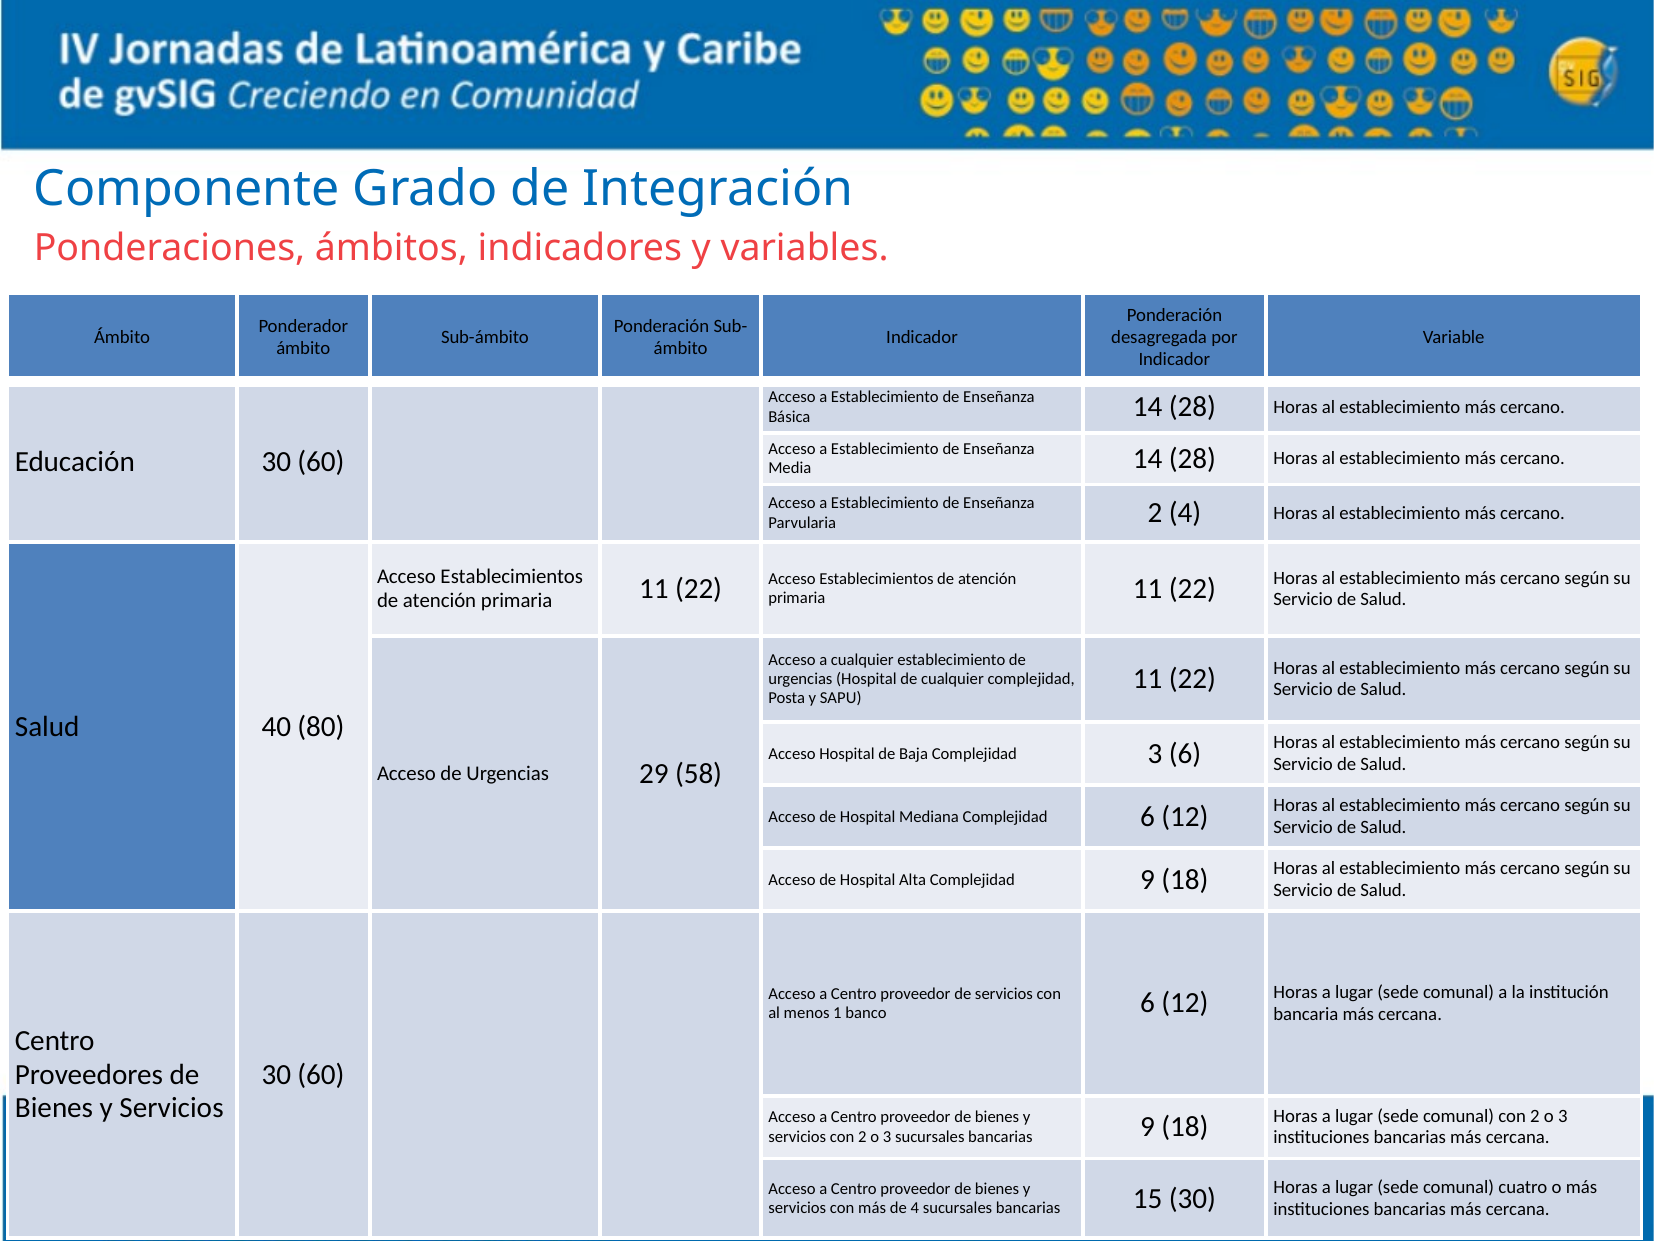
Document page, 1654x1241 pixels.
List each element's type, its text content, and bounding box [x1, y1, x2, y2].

table_cell 30 (60) [239, 387, 368, 540]
table_cell Horas al establecimiento más cercano según su Servicio de Salud. [1268, 787, 1640, 846]
table_cell 2 (4) [1085, 486, 1264, 540]
table_cell Horas al establecimiento más cercano. [1268, 486, 1640, 540]
table_cell Acceso a Centro proveedor de bienes y servicios con 2 o 3 sucursales bancarias [763, 1098, 1081, 1157]
table_cell Horas a lugar (sede comunal) cuatro o más instituciones bancarias más cercana. [1268, 1160, 1640, 1236]
table_cell 15 (30) [1085, 1160, 1264, 1236]
table_cell 9 (18) [1085, 1098, 1264, 1157]
table_header Ponderación desagregada por Indicador [1085, 295, 1264, 376]
table_cell 30 (60) [239, 913, 368, 1236]
table_cell 11 (22) [1085, 638, 1264, 720]
picture [0, 0, 1654, 1241]
table_cell Centro Proveedores de Bienes y Servicios [9, 913, 235, 1236]
table_cell Acceso a Centro proveedor de servicios con al menos 1 banco [763, 913, 1081, 1094]
table_cell Acceso a cualquier establecimiento de urgencias (Hospital de cualquier complejidad, Posta y SAPU) [763, 638, 1081, 720]
table_cell Acceso a Establecimiento de Enseñanza Media [763, 435, 1081, 483]
table_cell Salud [9, 544, 235, 909]
table_cell Acceso a Establecimiento de Enseñanza Parvularia [763, 486, 1081, 540]
table_cell 3 (6) [1085, 724, 1264, 783]
table_header Ámbito [9, 295, 235, 376]
table_header Indicador [763, 295, 1081, 376]
table_cell Horas a lugar (sede comunal) con 2 o 3 instituciones bancarias más cercana. [1268, 1098, 1640, 1157]
table_cell Acceso a Centro proveedor de bienes y servicios con más de 4 sucursales bancarias [763, 1160, 1081, 1236]
table_cell 29 (58) [602, 638, 759, 909]
table_cell Acceso de Hospital Alta Complejidad [763, 850, 1081, 909]
table_cell 40 (80) [239, 544, 368, 909]
table_cell [602, 387, 759, 540]
table_cell 11 (22) [602, 544, 759, 634]
title Componente Grado de Integración Ponderaciones, ámbitos, indicadores y variables. [19, 118, 1359, 292]
table_cell Horas a lugar (sede comunal) a la institución bancaria más cercana. [1268, 913, 1640, 1094]
table_cell Acceso Establecimientos de atención primaria [372, 544, 598, 634]
table_cell 6 (12) [1085, 913, 1264, 1094]
table_cell Horas al establecimiento más cercano según su Servicio de Salud. [1268, 850, 1640, 909]
table_cell Educación [9, 387, 235, 540]
table_cell Horas al establecimiento más cercano según su Servicio de Salud. [1268, 724, 1640, 783]
table_header Ponderador ámbito [239, 295, 368, 376]
table_cell 11 (22) [1085, 544, 1264, 634]
table_cell Horas al establecimiento más cercano. [1268, 387, 1640, 431]
table_cell [372, 913, 598, 1236]
table_cell Acceso a Establecimiento de Enseñanza Básica [763, 387, 1081, 431]
table_cell Horas al establecimiento más cercano según su Servicio de Salud. [1268, 638, 1640, 720]
table_header Variable [1268, 295, 1640, 376]
table_cell Acceso Hospital de Baja Complejidad [763, 724, 1081, 783]
table_cell Horas al establecimiento más cercano según su Servicio de Salud. [1268, 544, 1640, 634]
table_cell 9 (18) [1085, 850, 1264, 909]
table_cell Acceso Establecimientos de atención primaria [763, 544, 1081, 634]
table_cell [372, 387, 598, 540]
table_cell Horas al establecimiento más cercano. [1268, 435, 1640, 483]
table_cell Acceso de Hospital Mediana Complejidad [763, 787, 1081, 846]
table_cell 6 (12) [1085, 787, 1264, 846]
table_cell 14 (28) [1085, 387, 1264, 431]
table_cell [602, 913, 759, 1236]
table_header Ponderación Sub-ámbito [602, 295, 759, 376]
table_cell Acceso de Urgencias [372, 638, 598, 909]
table_cell 14 (28) [1085, 435, 1264, 483]
table_header Sub-ámbito [372, 295, 598, 376]
